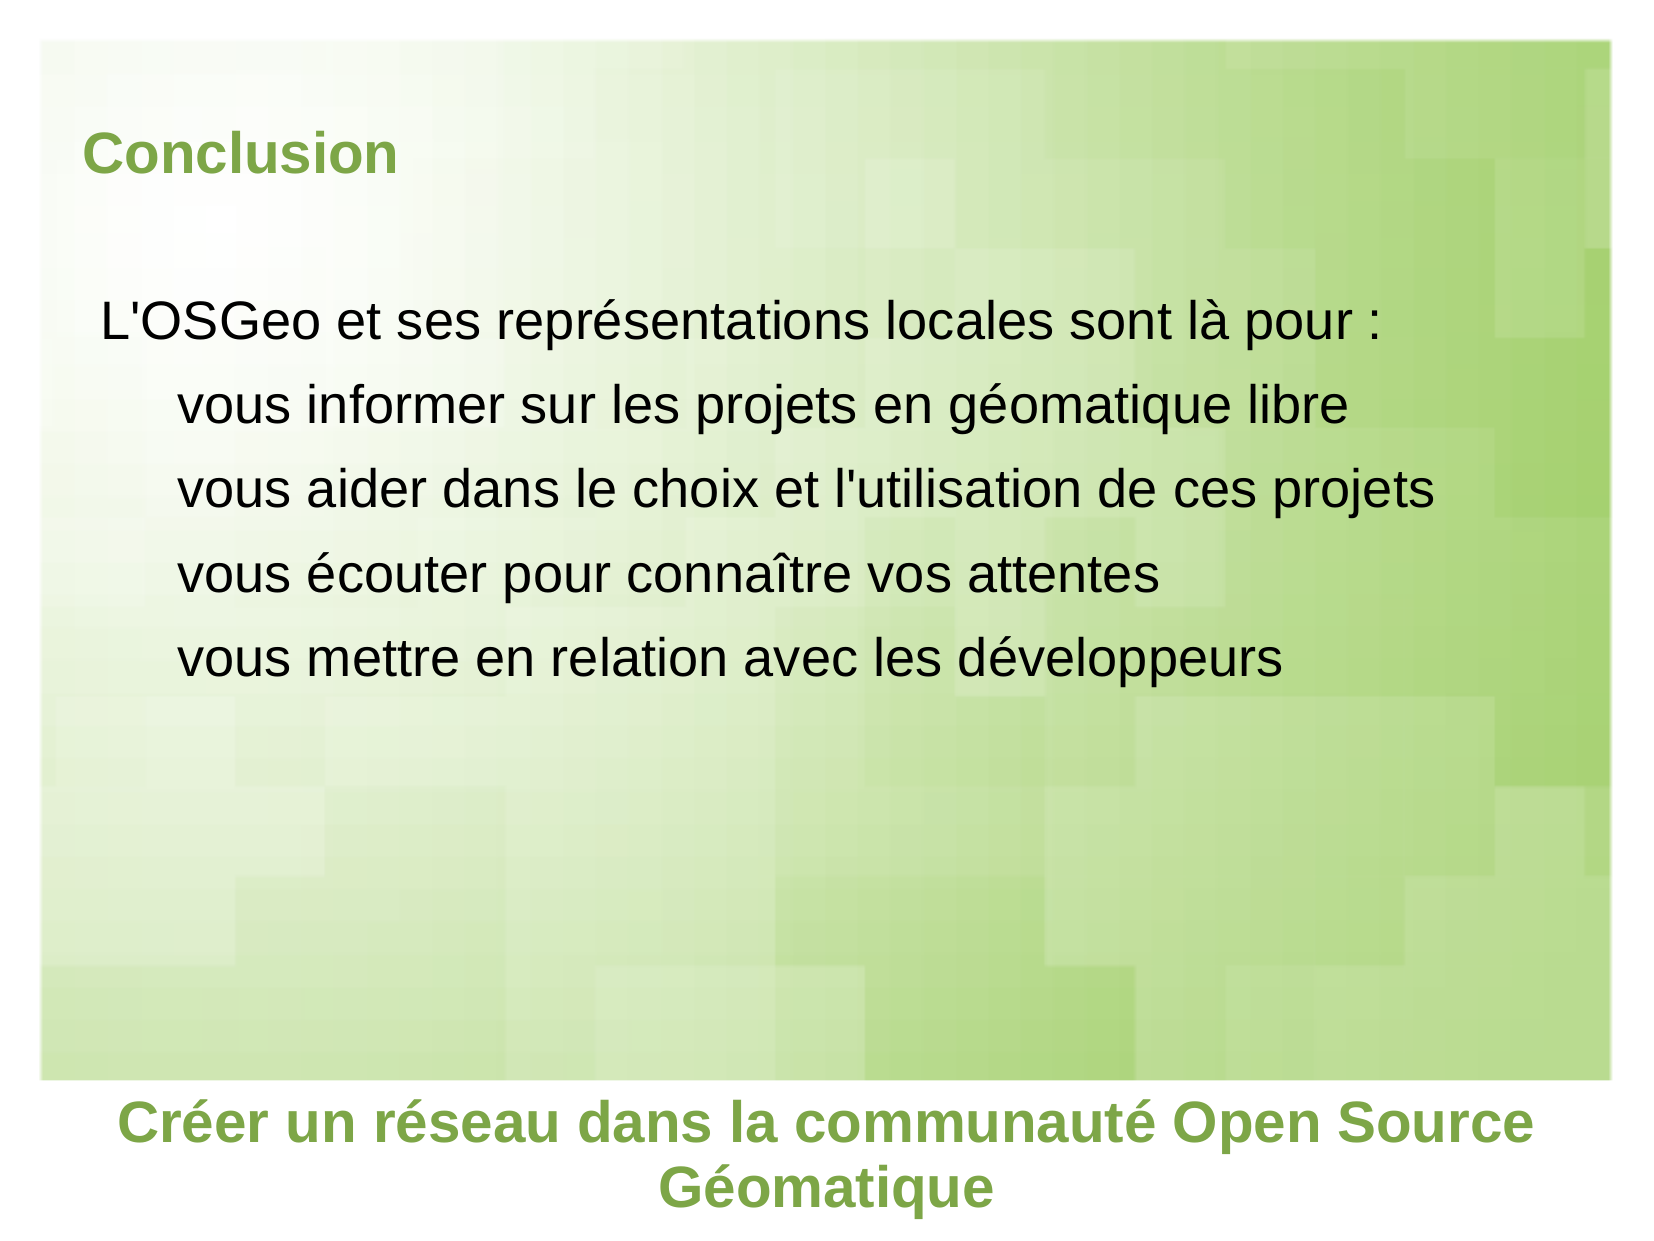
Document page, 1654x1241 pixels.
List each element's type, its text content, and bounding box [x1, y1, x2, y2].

title Créer un réseau dans la communauté Open Source Géomatique [29, 1080, 1625, 1229]
list L'OSGeo et ses représentations locales sont là pour : vous informer sur les projets en géomatique libre vous aider dans le choix et l'utilisation de ces projets vous écouter pour connaître vos attentes vous mettre en relation avec les développeurs [82, 290, 1571, 1080]
picture [0, 1, 1654, 1239]
title Conclusion [82, 49, 1571, 257]
